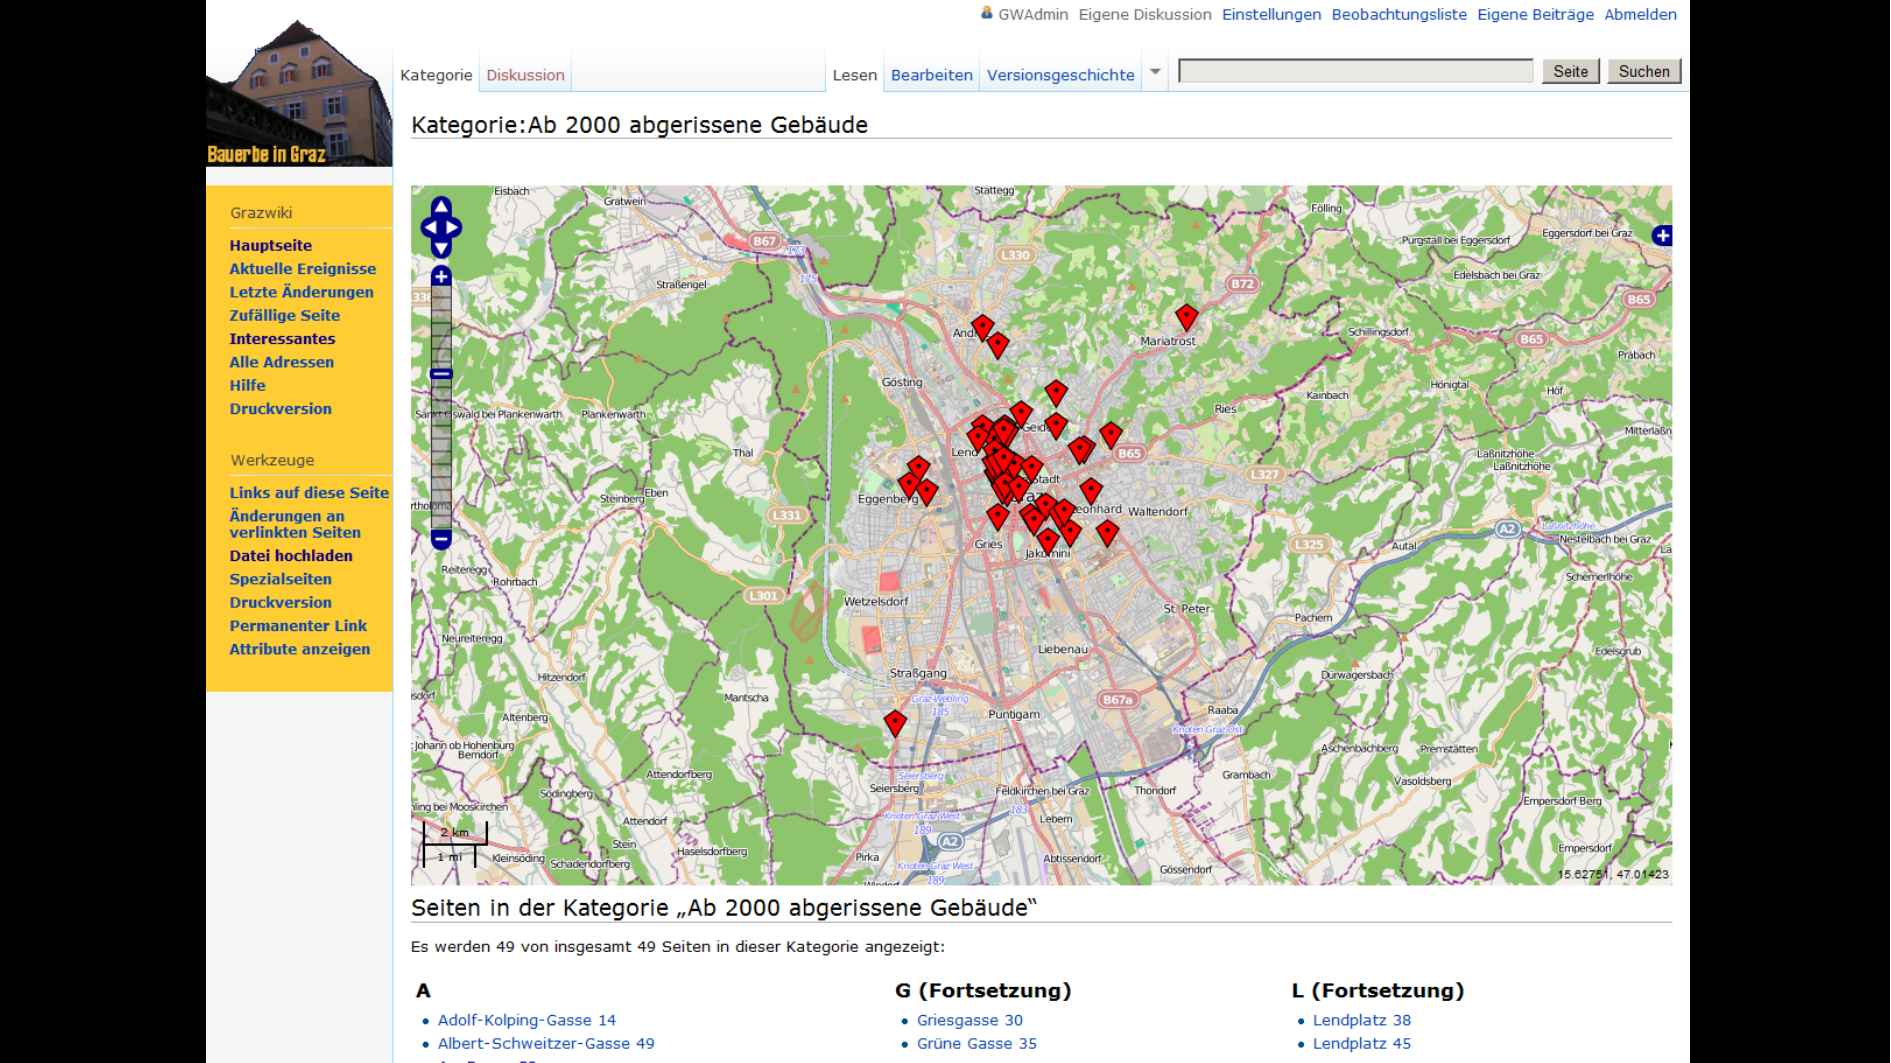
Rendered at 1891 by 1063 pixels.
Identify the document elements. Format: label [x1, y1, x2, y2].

picture [206, 0, 1690, 1063]
